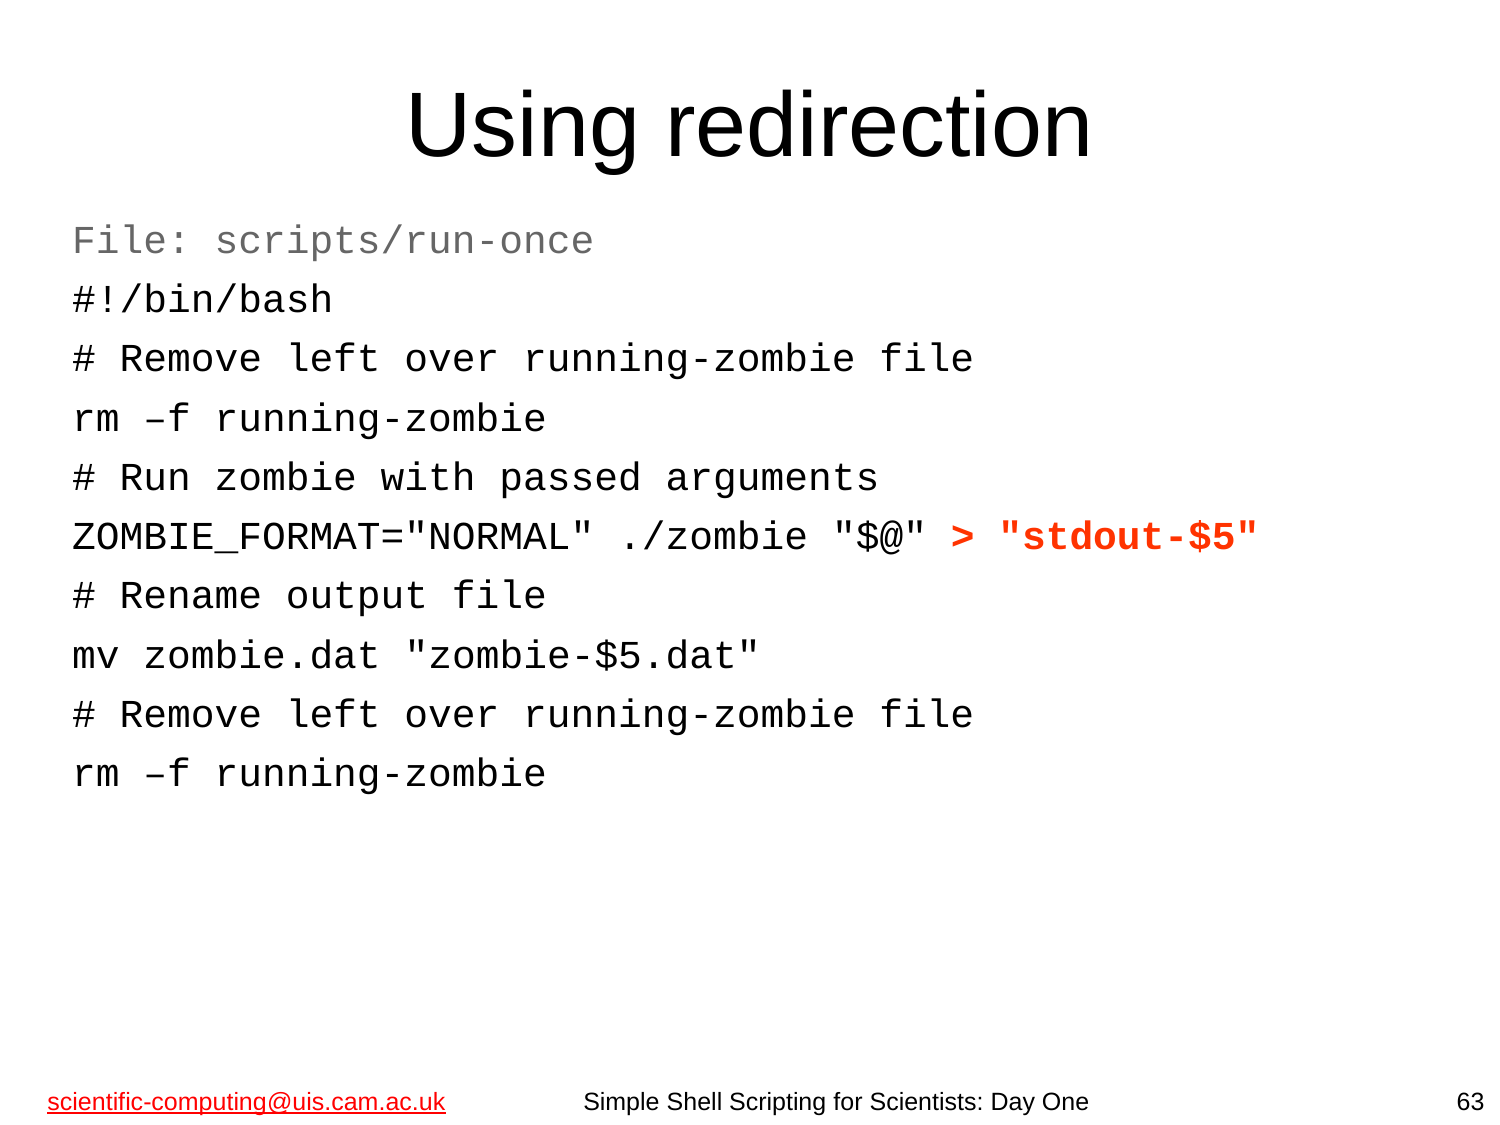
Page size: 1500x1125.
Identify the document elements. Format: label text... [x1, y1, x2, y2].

title Using redirection [37, 62, 1463, 188]
list File: scripts/run-once #!/bin/bash # Remove left over running-zombie file rm –f running-zombie # Run zombie with passed arguments ZOMBIE_FORMAT="NORMAL" ./zombie "$@" > "stdout-$5" # Rename output file mv zombie.dat "zombie-$5.dat" # Remove left over running-zombie file rm –f running-zombie [57, 212, 1443, 1063]
